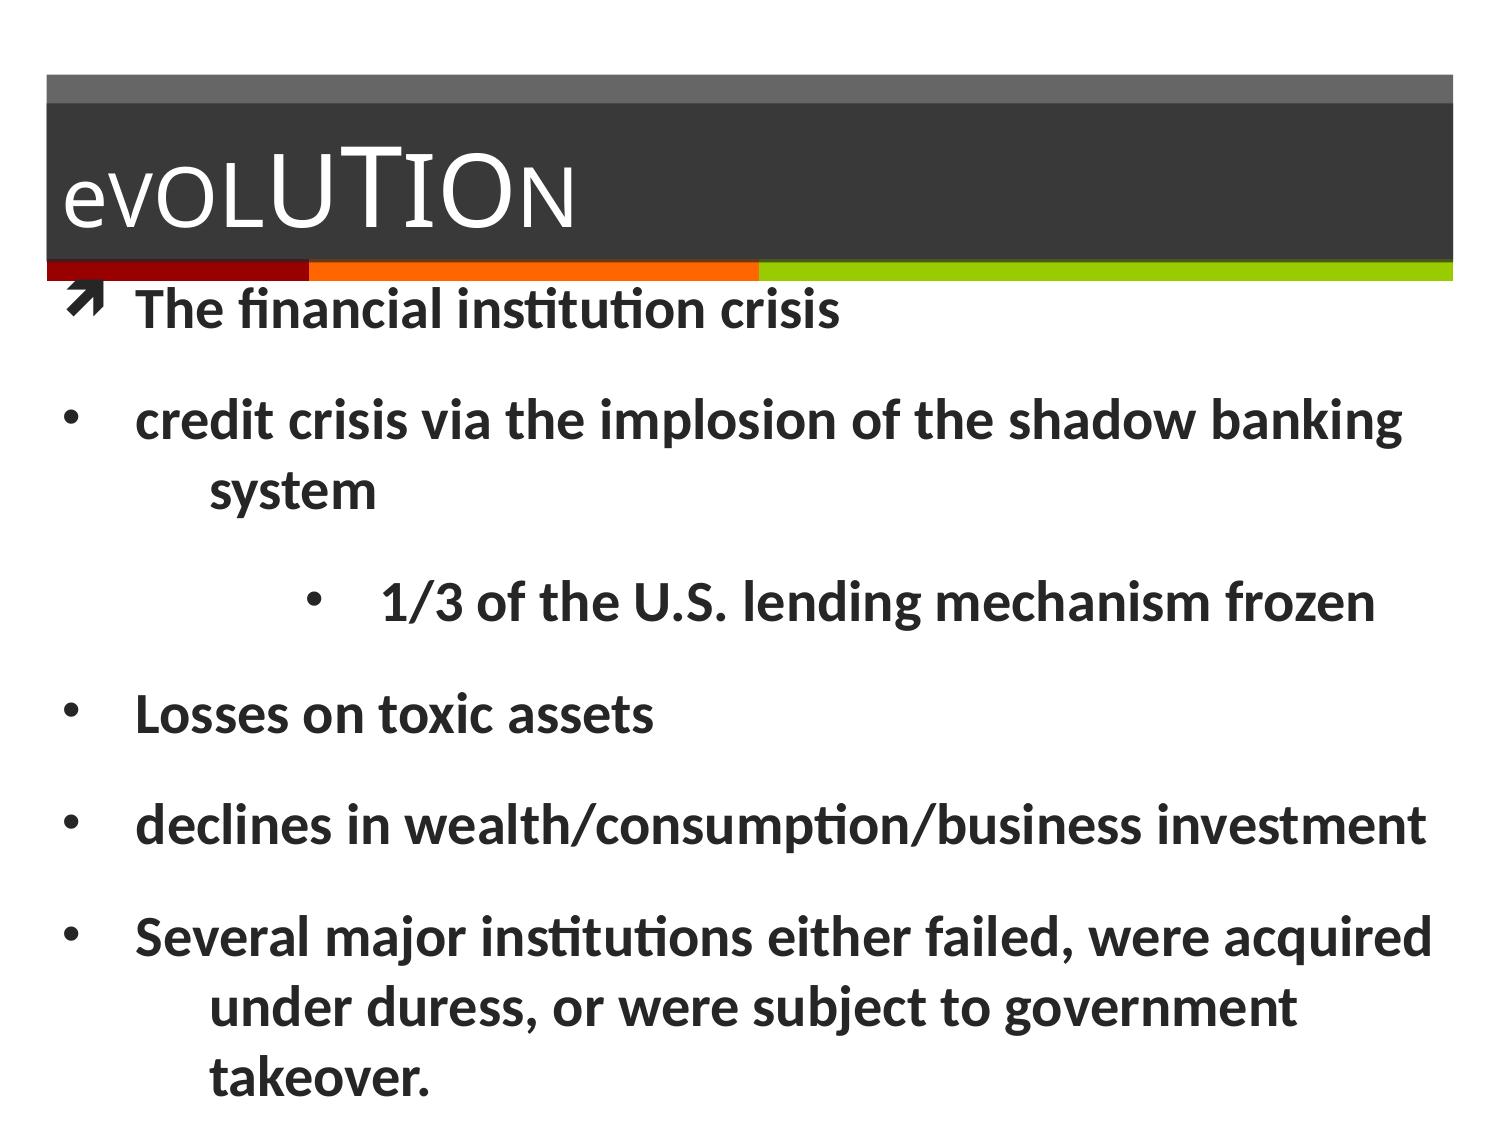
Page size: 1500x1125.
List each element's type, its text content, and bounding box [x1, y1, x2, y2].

text_box eVOLUTION [46, 103, 1454, 262]
text_box The financial institution crisis credit crisis via the implosion of the shadow banking system 1/3 of the U.S. lending mechanism frozen Losses on toxic assets declines in wealth/consumption/business investment Several major institutions either failed, were acquired under duress, or were subject to government takeover. [46, 262, 1454, 1116]
